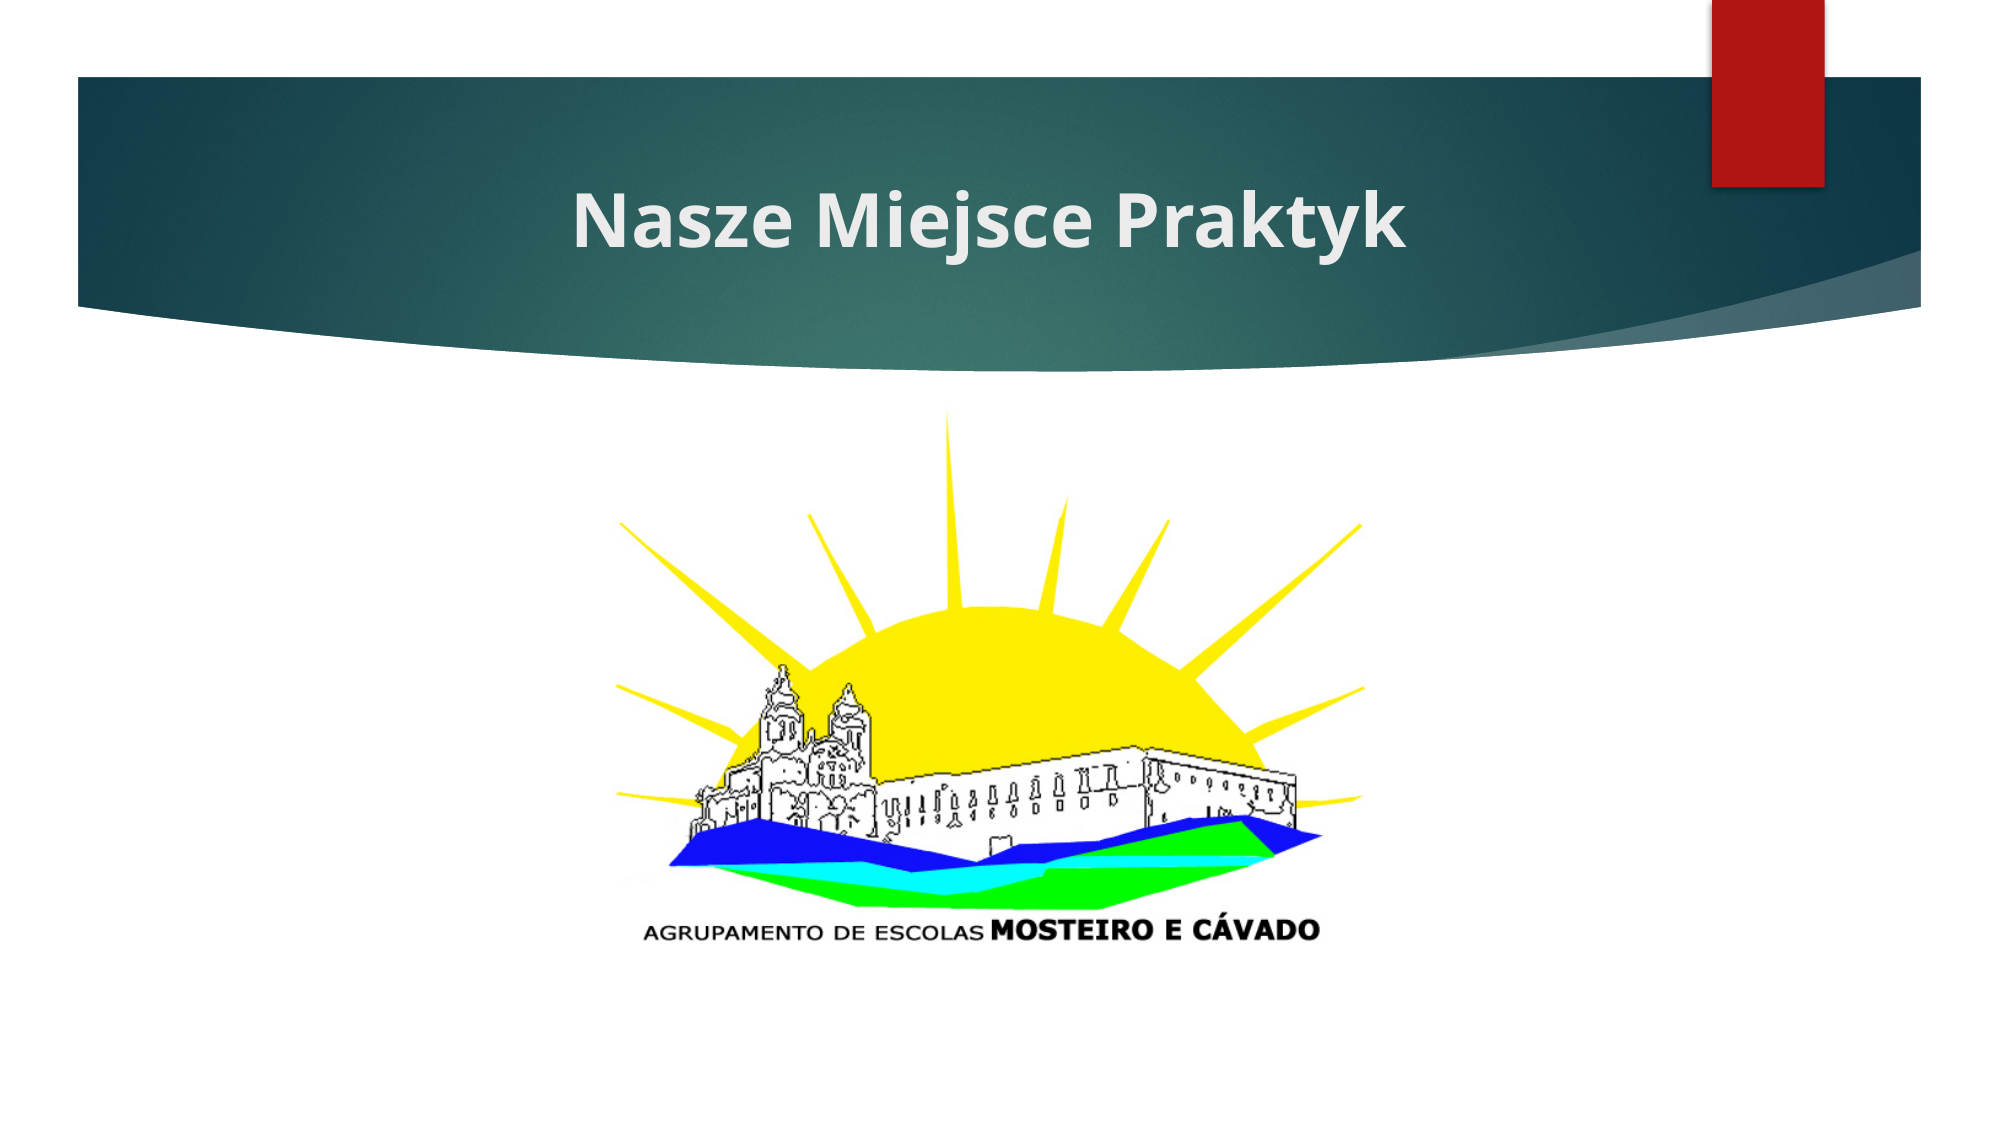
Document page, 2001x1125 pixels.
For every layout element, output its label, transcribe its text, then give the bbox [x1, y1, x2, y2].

title Nasze Miejsce Praktyk [264, 159, 1713, 276]
picture [79, 78, 1920, 371]
picture [561, 393, 1423, 964]
